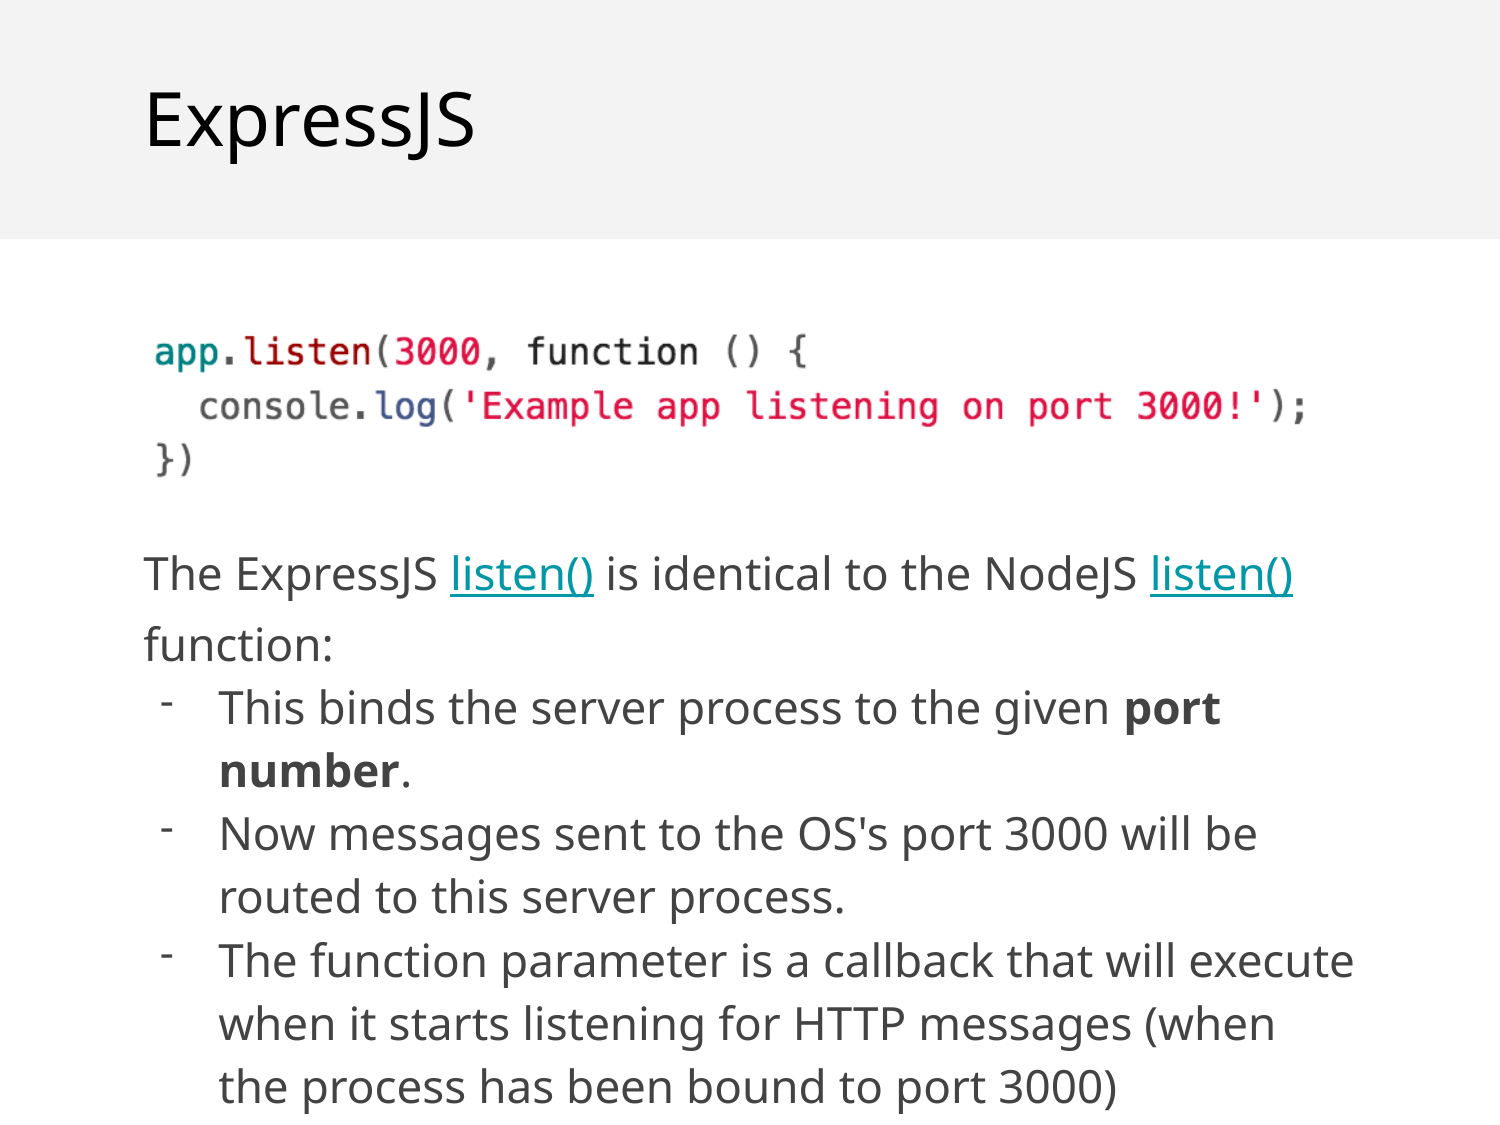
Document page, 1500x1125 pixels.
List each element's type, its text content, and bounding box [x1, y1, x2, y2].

picture [128, 301, 1330, 502]
list The ExpressJS listen() is identical to the NodeJS listen() function: This binds the server process to the given port number. Now messages sent to the OS's port 3000 will be routed to this server process. The function parameter is a callback that will execute when it starts listening for HTTP messages (when the process has been bound to port 3000) [128, 520, 1372, 1073]
title ExpressJS [128, 56, 1372, 183]
